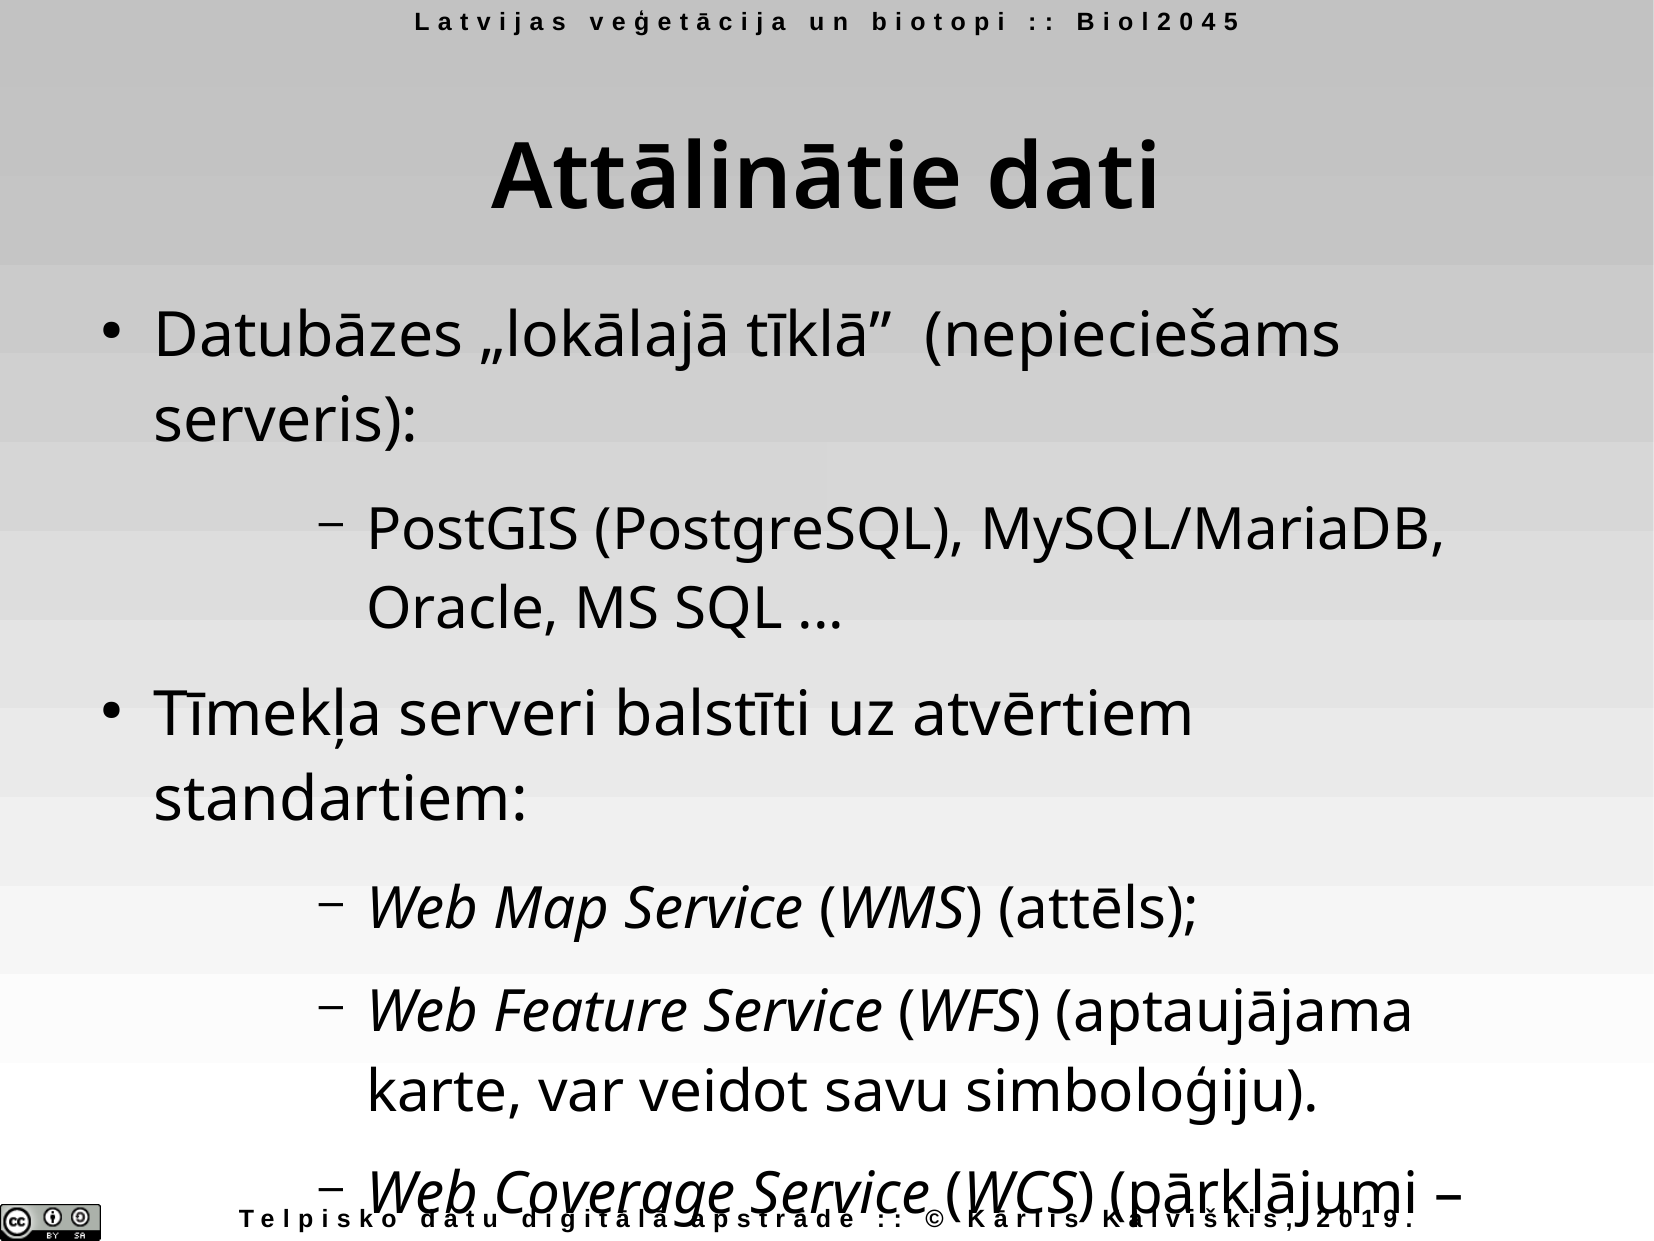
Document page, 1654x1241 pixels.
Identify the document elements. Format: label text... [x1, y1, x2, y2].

title Attālinātie dati [29, 49, 1625, 296]
list Datubāzes „lokālajā tīklā” (nepieciešams serveris): PostGIS (PostgreSQL), MySQL/MariaDB, Oracle, MS SQL ... Tīmekļa serveri balstīti uz atvērtiem standartiem: Web Map Service (WMS) (attēls); Web Feature Service (WFS) (aptaujājama karte, var veidot savu simboloģiju). Web Coverage Service (WCS) (pārklājumi – laikā un telpā saistīti dati). [82, 289, 1571, 1098]
picture [0, 0, 1654, 1241]
